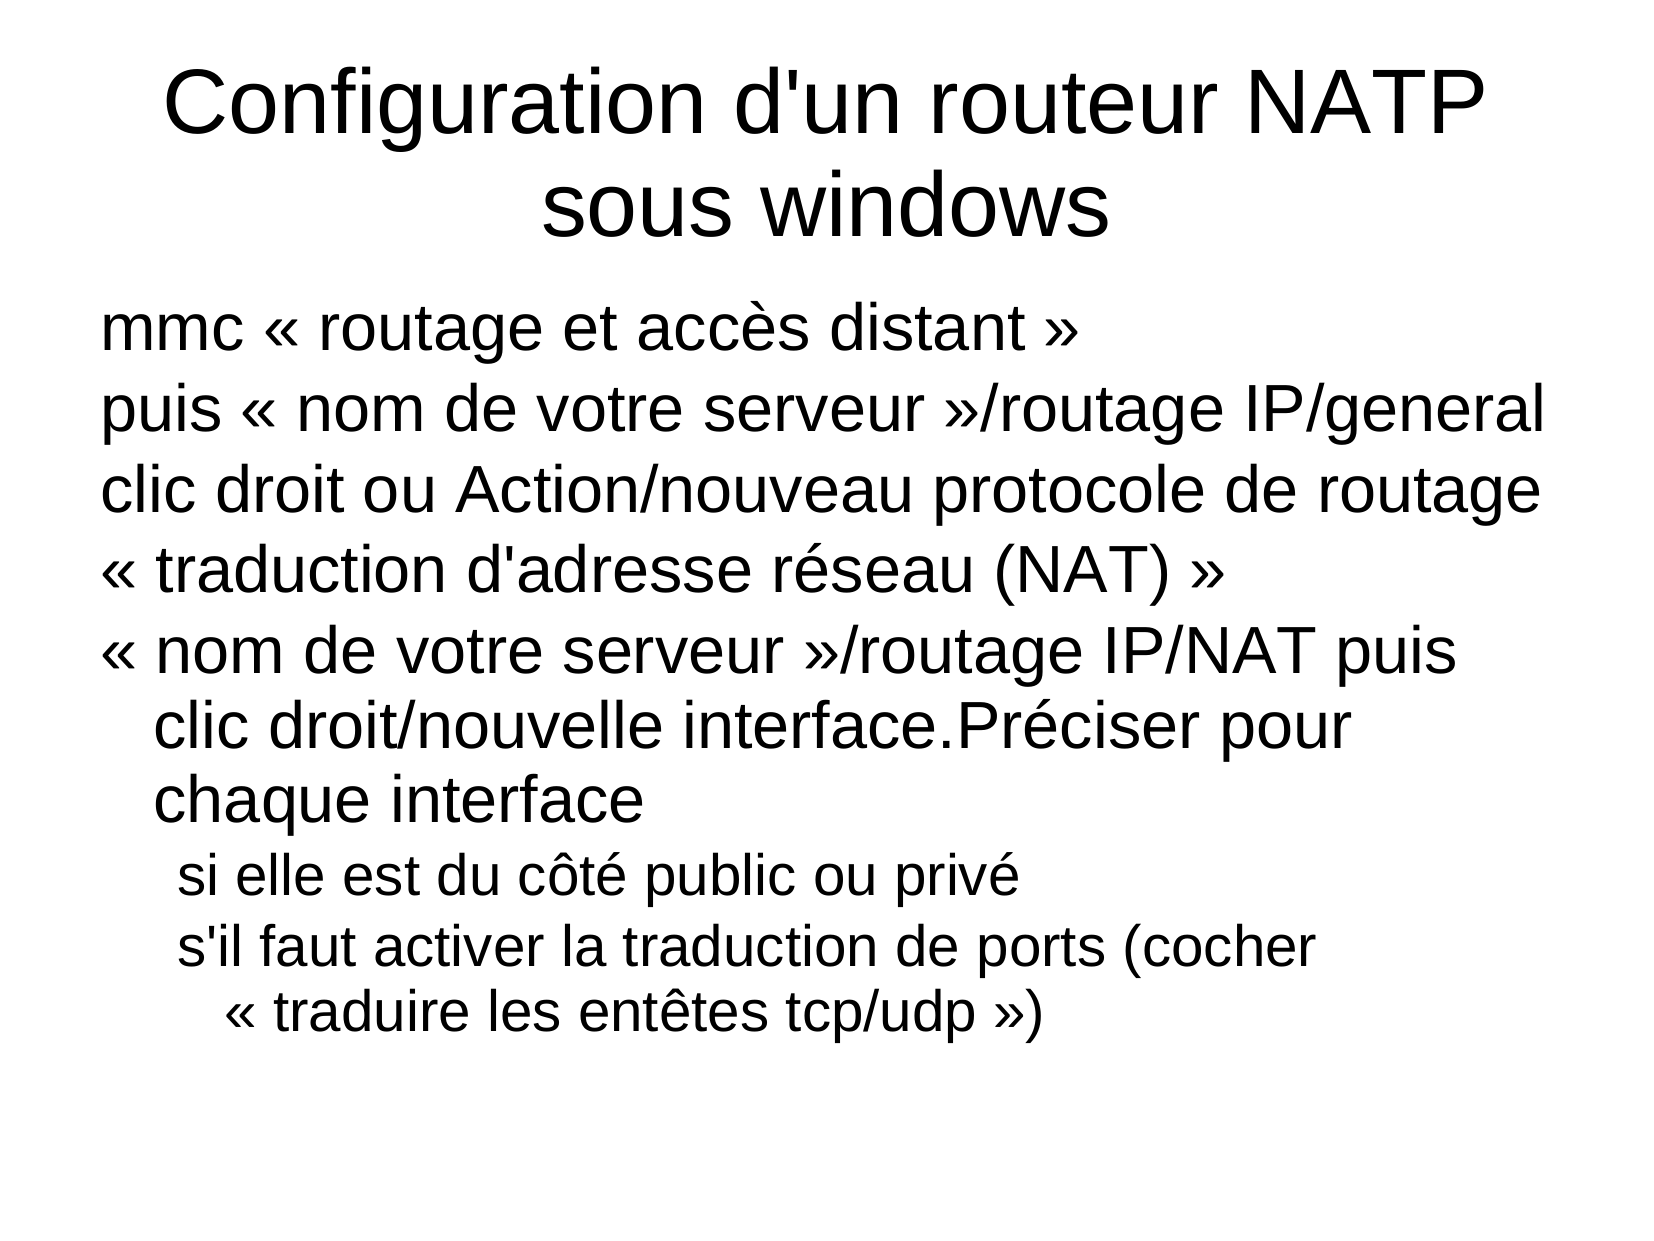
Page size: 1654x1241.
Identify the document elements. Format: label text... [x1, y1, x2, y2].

list mmc « routage et accès distant » puis « nom de votre serveur »/routage IP/general clic droit ou Action/nouveau protocole de routage « traduction d'adresse réseau (NAT) » « nom de votre serveur »/routage IP/NAT puis clic droit/nouvelle interface.Préciser pour chaque interface si elle est du côté public ou privé s'il faut activer la traduction de ports (cocher « traduire les entêtes tcp/udp ») [82, 290, 1571, 1241]
title Configuration d'un routeur NATP sous windows [82, 39, 1571, 267]
